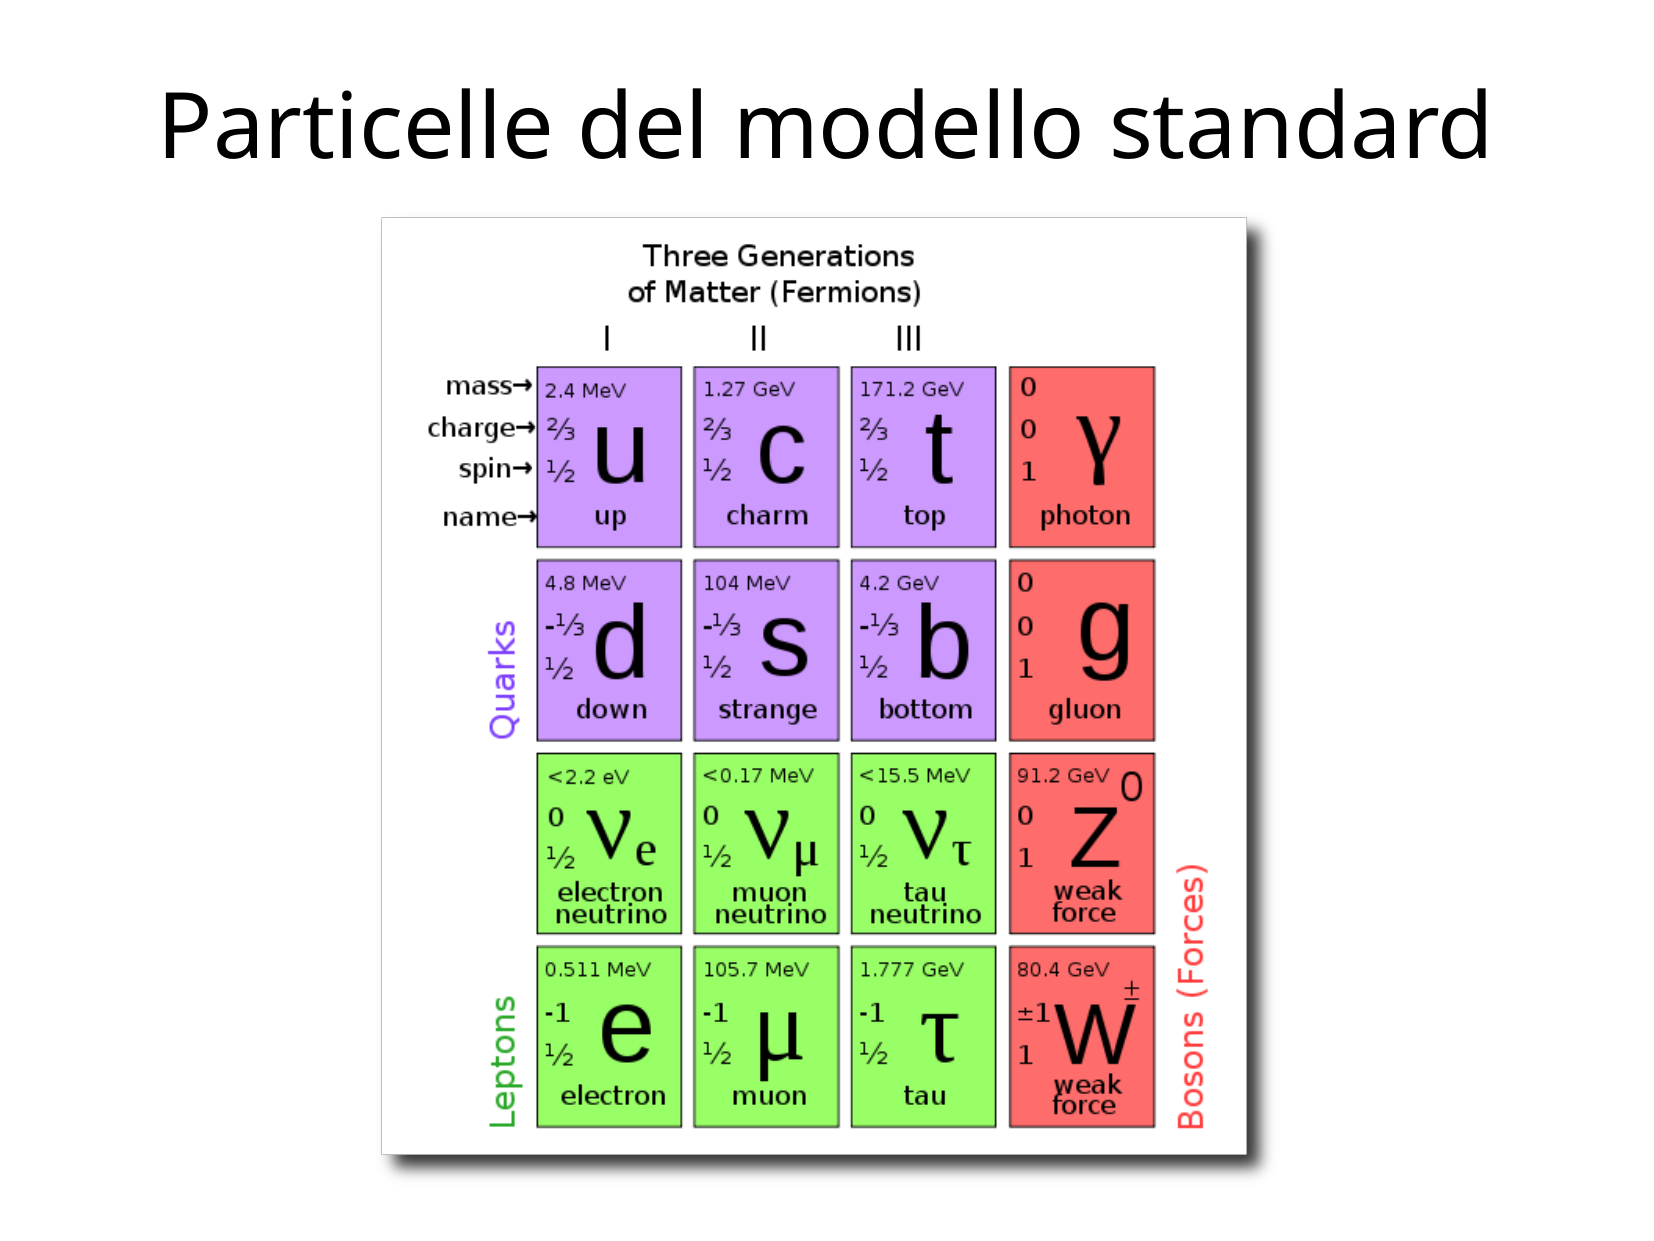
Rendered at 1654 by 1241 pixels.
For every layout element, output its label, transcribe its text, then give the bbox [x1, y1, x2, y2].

title Particelle del modello standard [82, 19, 1571, 227]
picture [371, 207, 1283, 1191]
